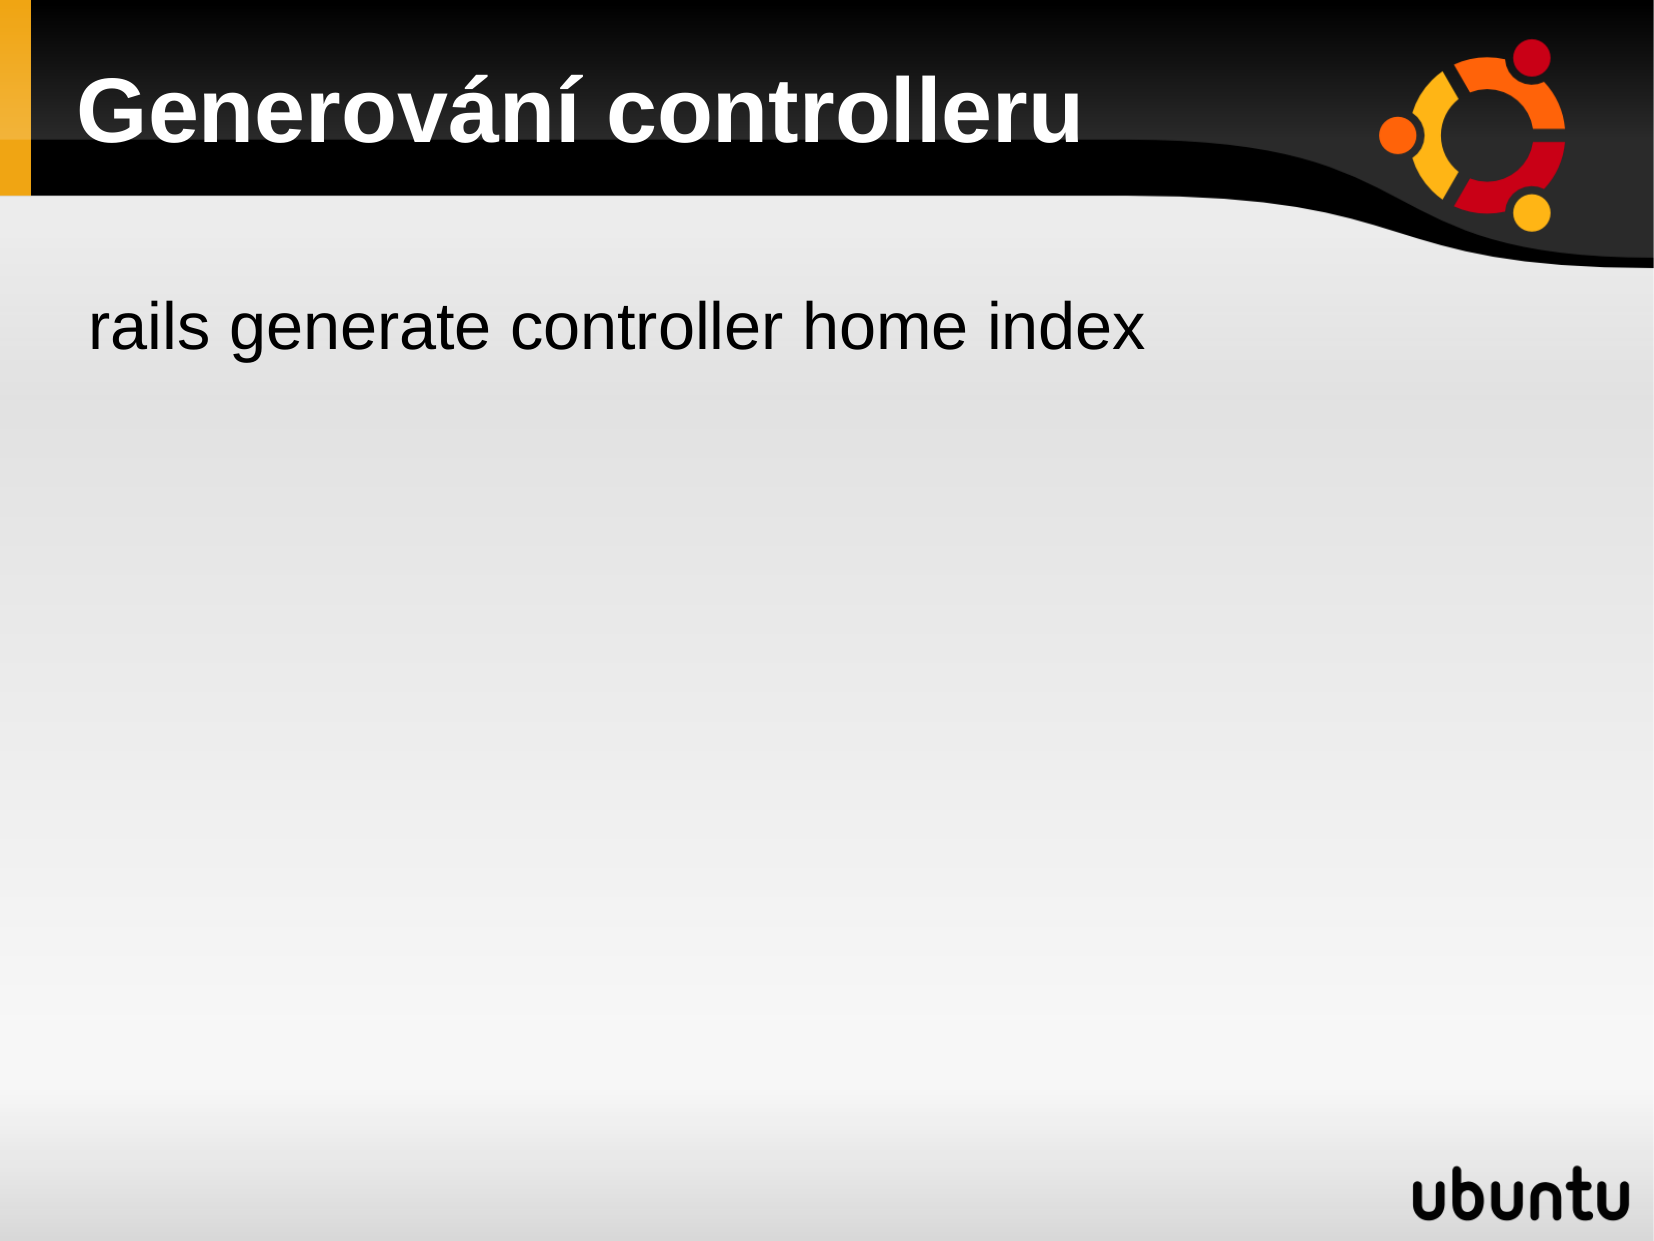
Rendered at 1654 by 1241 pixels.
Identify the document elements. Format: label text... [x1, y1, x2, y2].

title Generování controlleru [76, 14, 1565, 207]
picture [0, 0, 1654, 1241]
list rails generate controller home index [88, 288, 1577, 1093]
